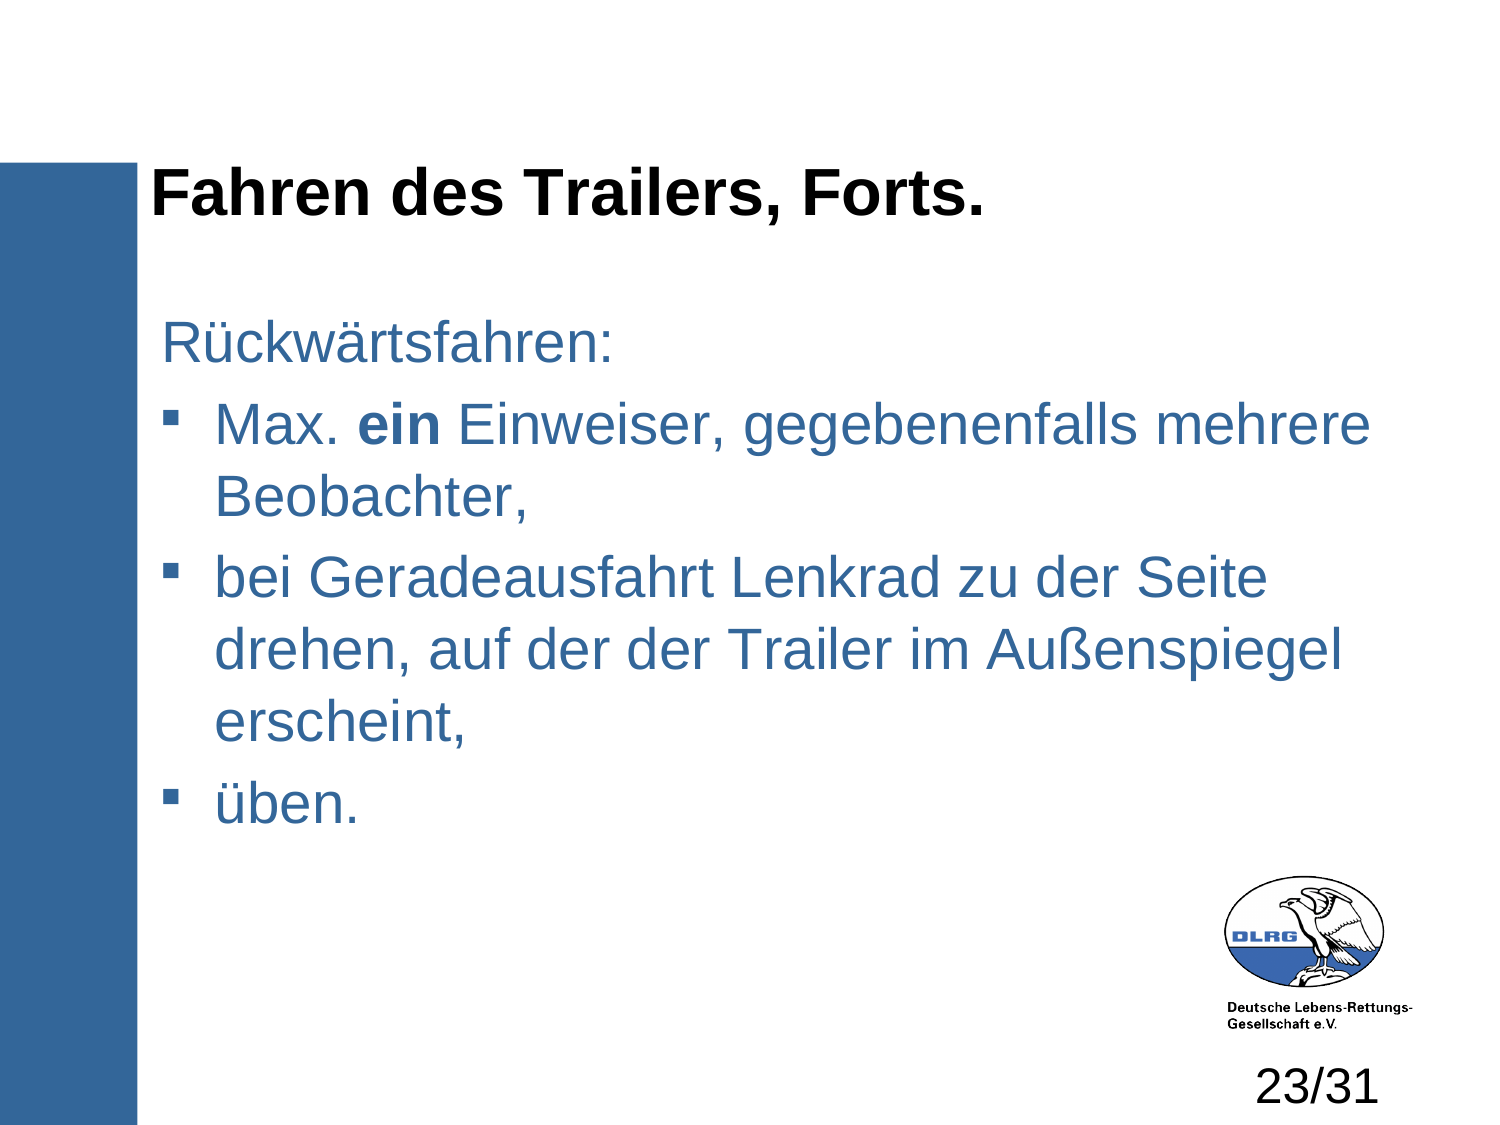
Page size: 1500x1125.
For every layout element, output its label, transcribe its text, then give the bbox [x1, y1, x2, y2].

title Fahren des Trailers, Forts. [150, 100, 1423, 286]
text_box Rückwärtsfahren: Max. ein Einweiser, gegebenenfalls mehrere Beobachter, bei Geradeausfahrt Lenkrad zu der Seite drehen, auf der der Trailer im Außenspiegel erscheint, üben. [161, 302, 1462, 914]
picture [1224, 914, 1413, 1030]
text_box 23/31 [1240, 1062, 1395, 1120]
